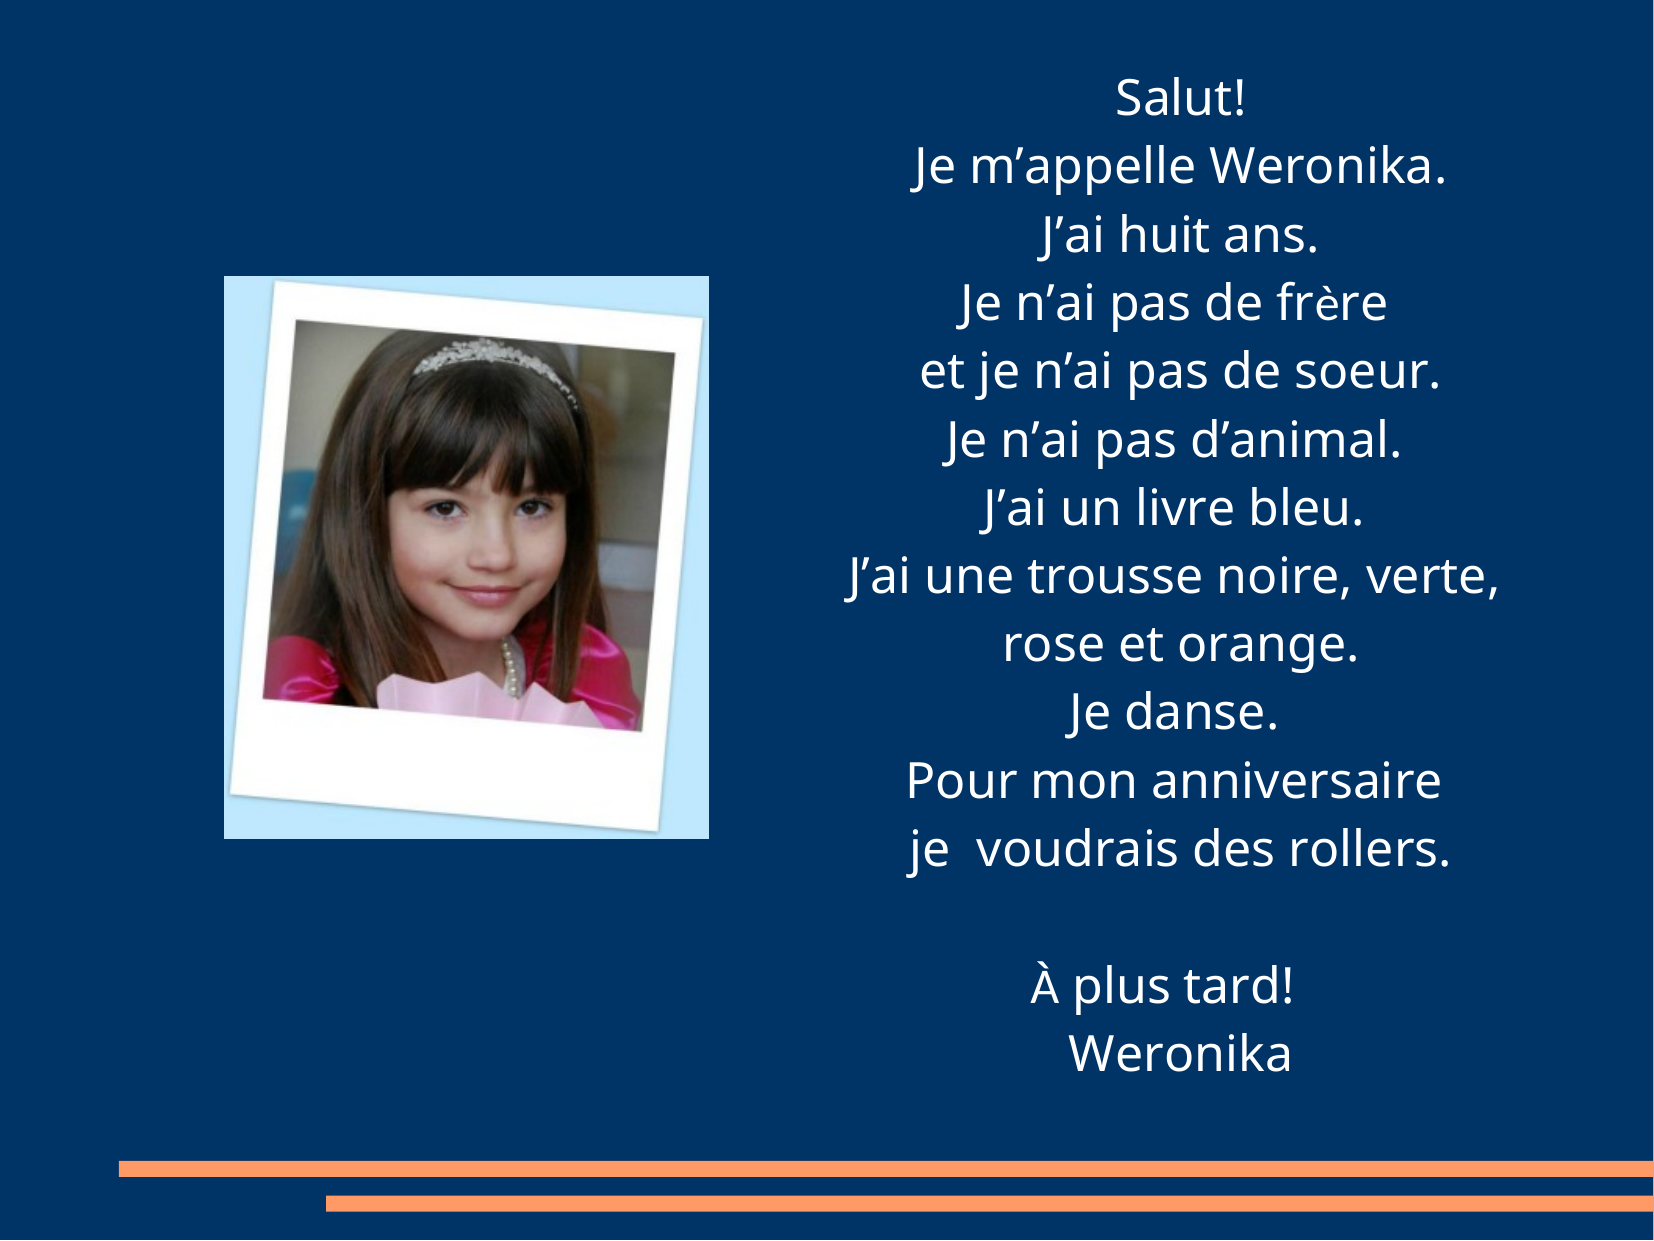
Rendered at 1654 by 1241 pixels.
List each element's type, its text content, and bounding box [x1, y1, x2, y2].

subtitle Salut! Je m’appelle Weronika. J’ai huit ans. Je n’ai pas de frère et je n’ai pas de soeur. Je n’ai pas d’animal. J’ai un livre bleu. J’ai une trousse noire, verte, rose et orange. Je danse. Pour mon anniversaire je voudrais des rollers. À plus tard! Weronika [661, 70, 1654, 1146]
picture [224, 276, 709, 839]
